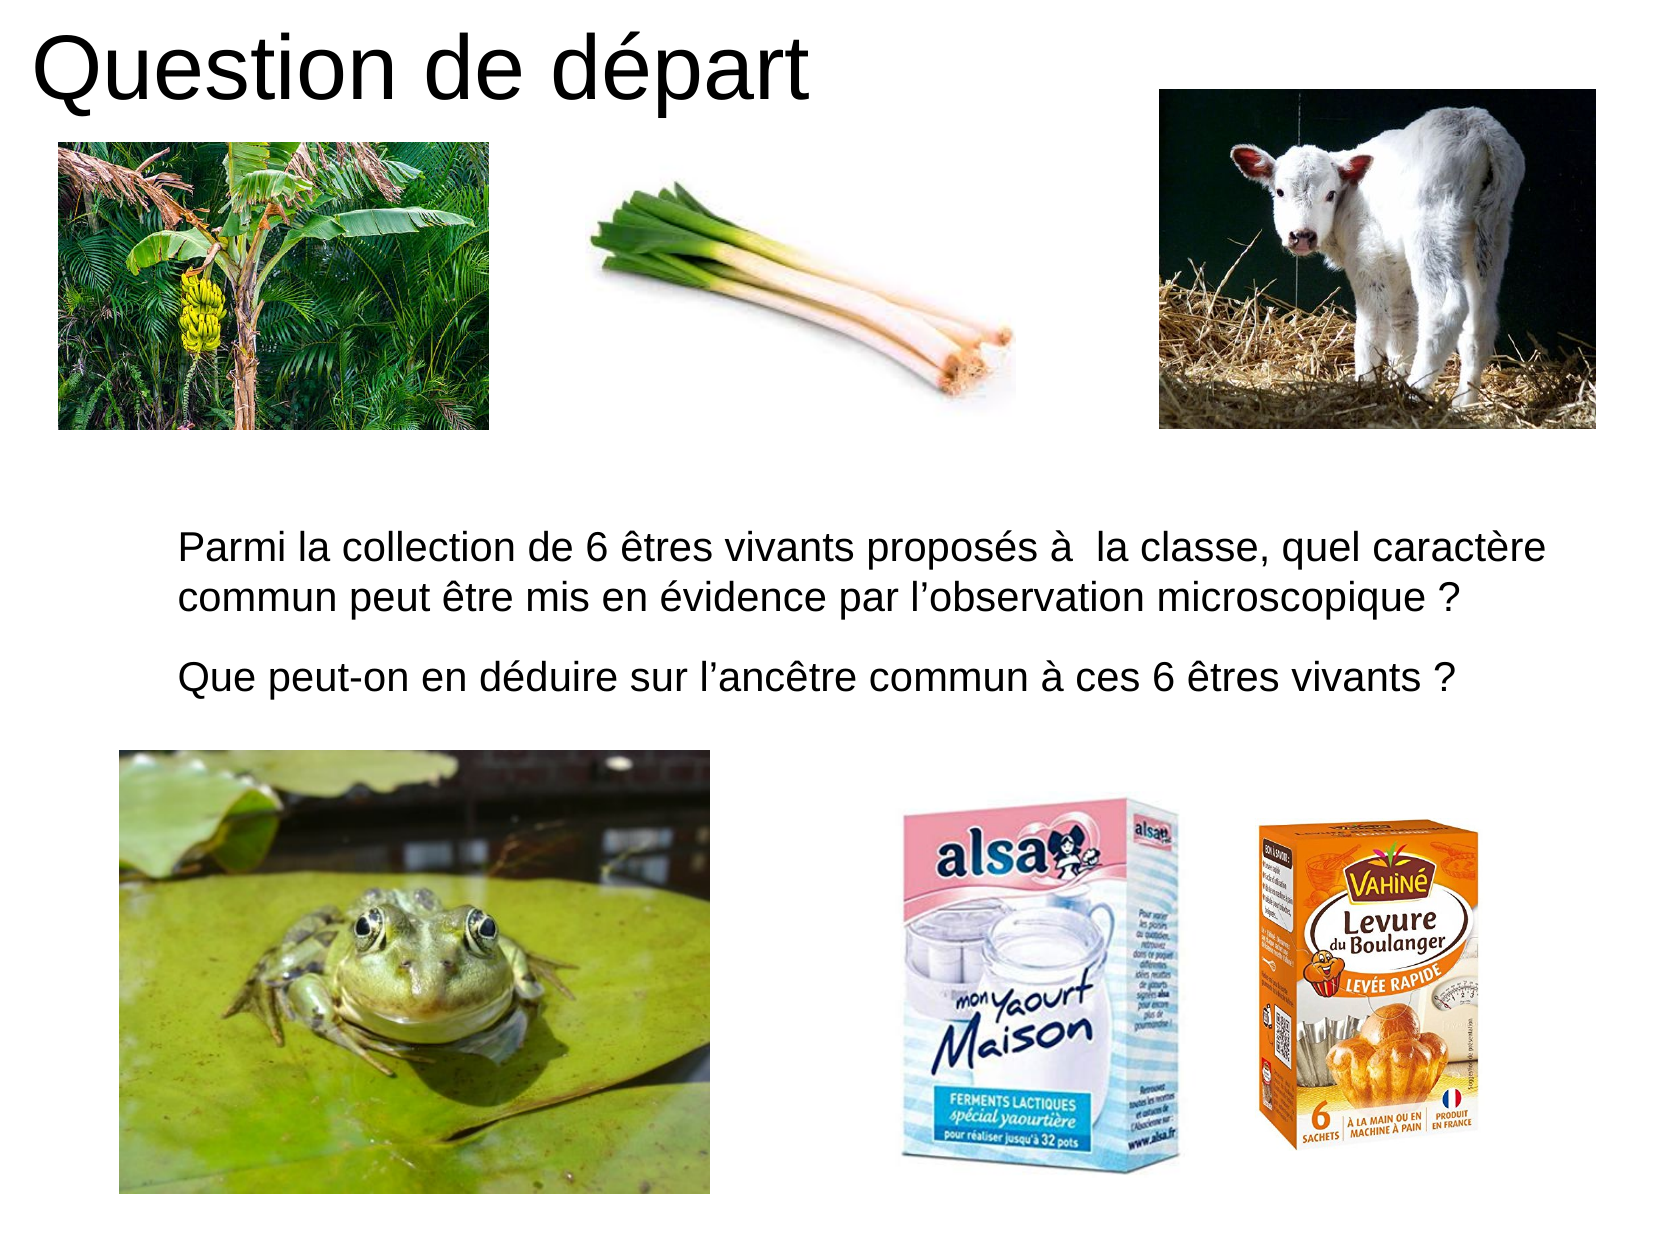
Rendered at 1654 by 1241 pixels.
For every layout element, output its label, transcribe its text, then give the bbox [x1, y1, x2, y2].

picture [1159, 89, 1596, 429]
list Parmi la collection de 6 êtres vivants proposés à la classe, quel caractère commun peut être mis en évidence par l’observation microscopique ? Que peut-on en déduire sur l’ancêtre commun à ces 6 êtres vivants ? [177, 519, 1597, 701]
picture [585, 141, 1016, 428]
picture [58, 142, 489, 430]
title Question de départ [0, 0, 1166, 167]
picture [119, 750, 710, 1194]
picture [848, 791, 1535, 1178]
